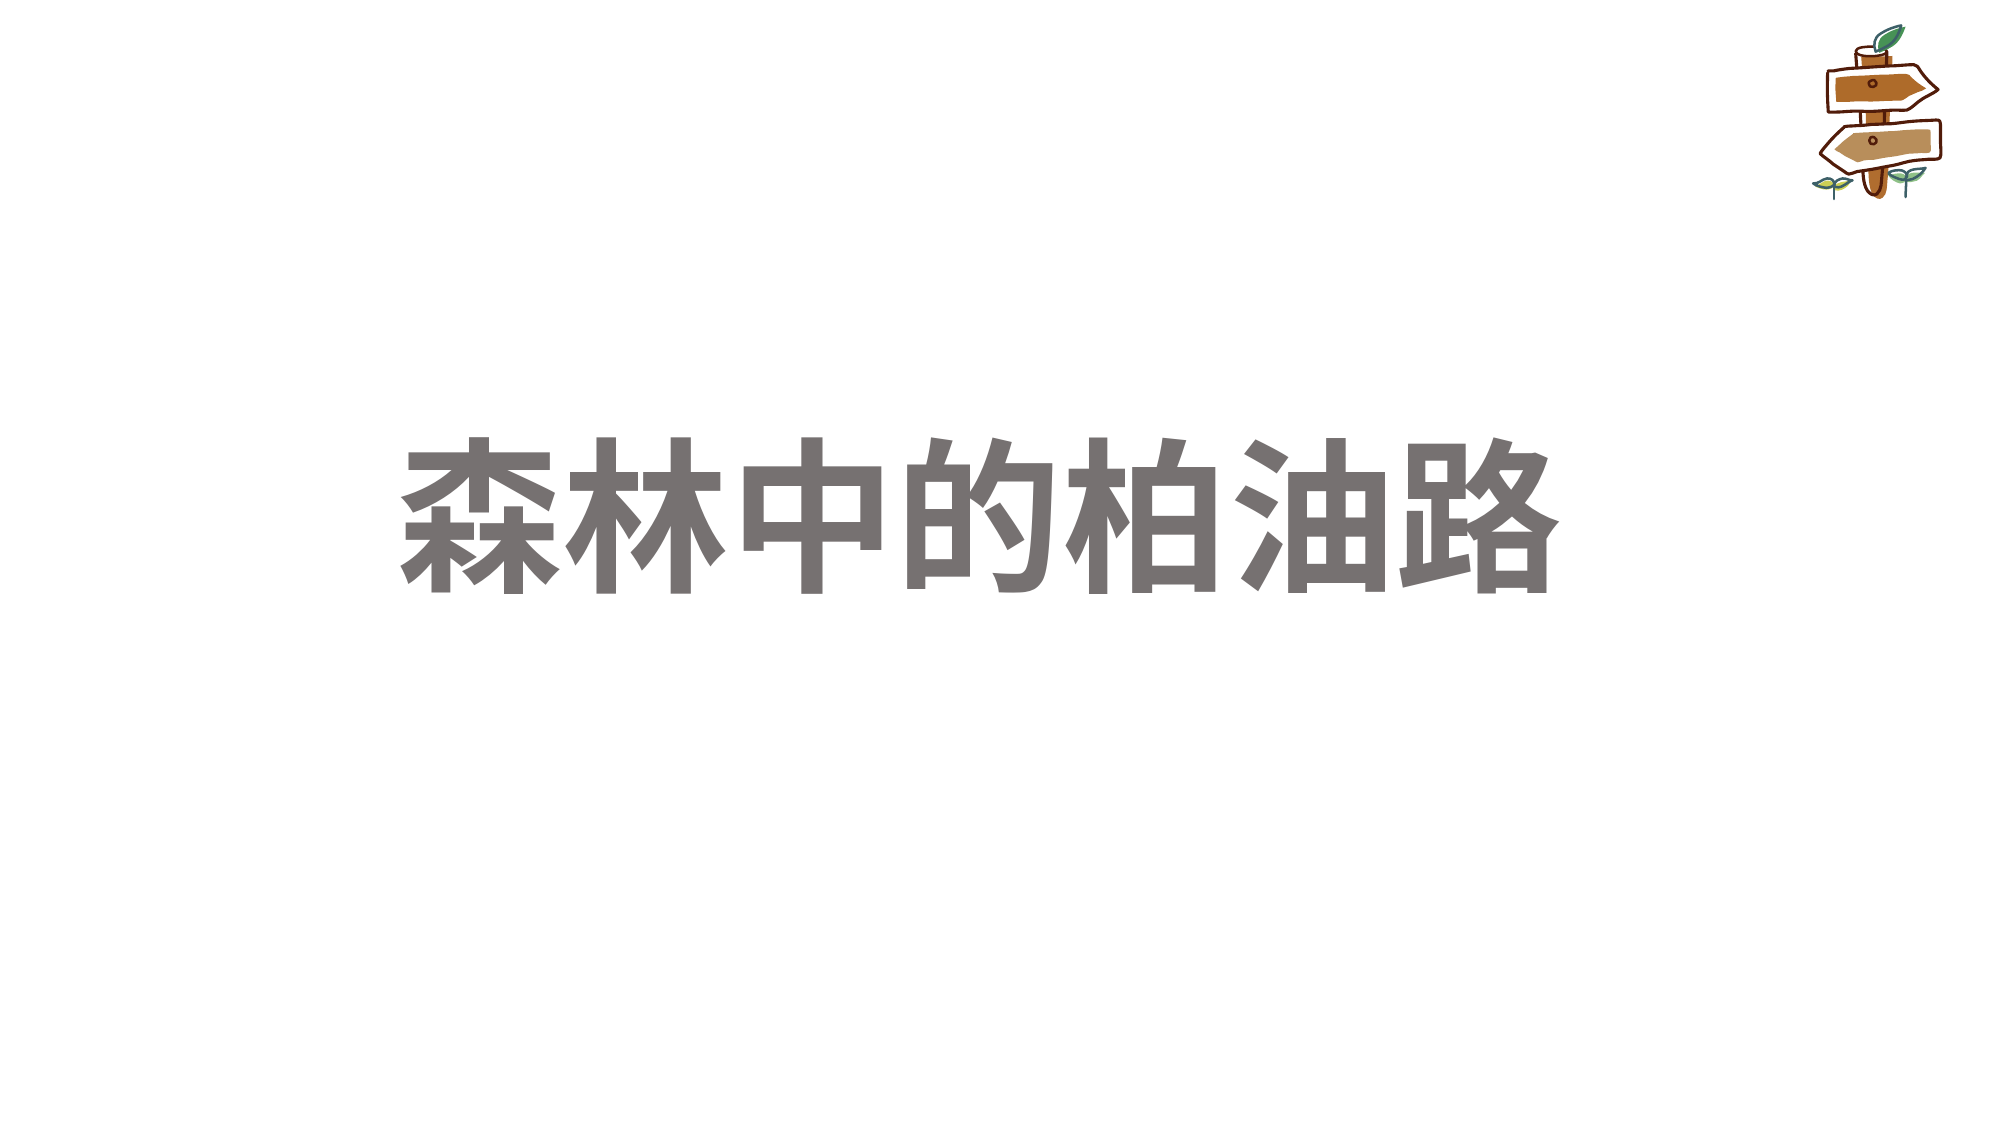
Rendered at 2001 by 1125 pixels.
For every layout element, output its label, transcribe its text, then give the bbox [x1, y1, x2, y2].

picture [1811, 24, 1944, 201]
text_box 森林中的柏油路 [381, 404, 1618, 623]
